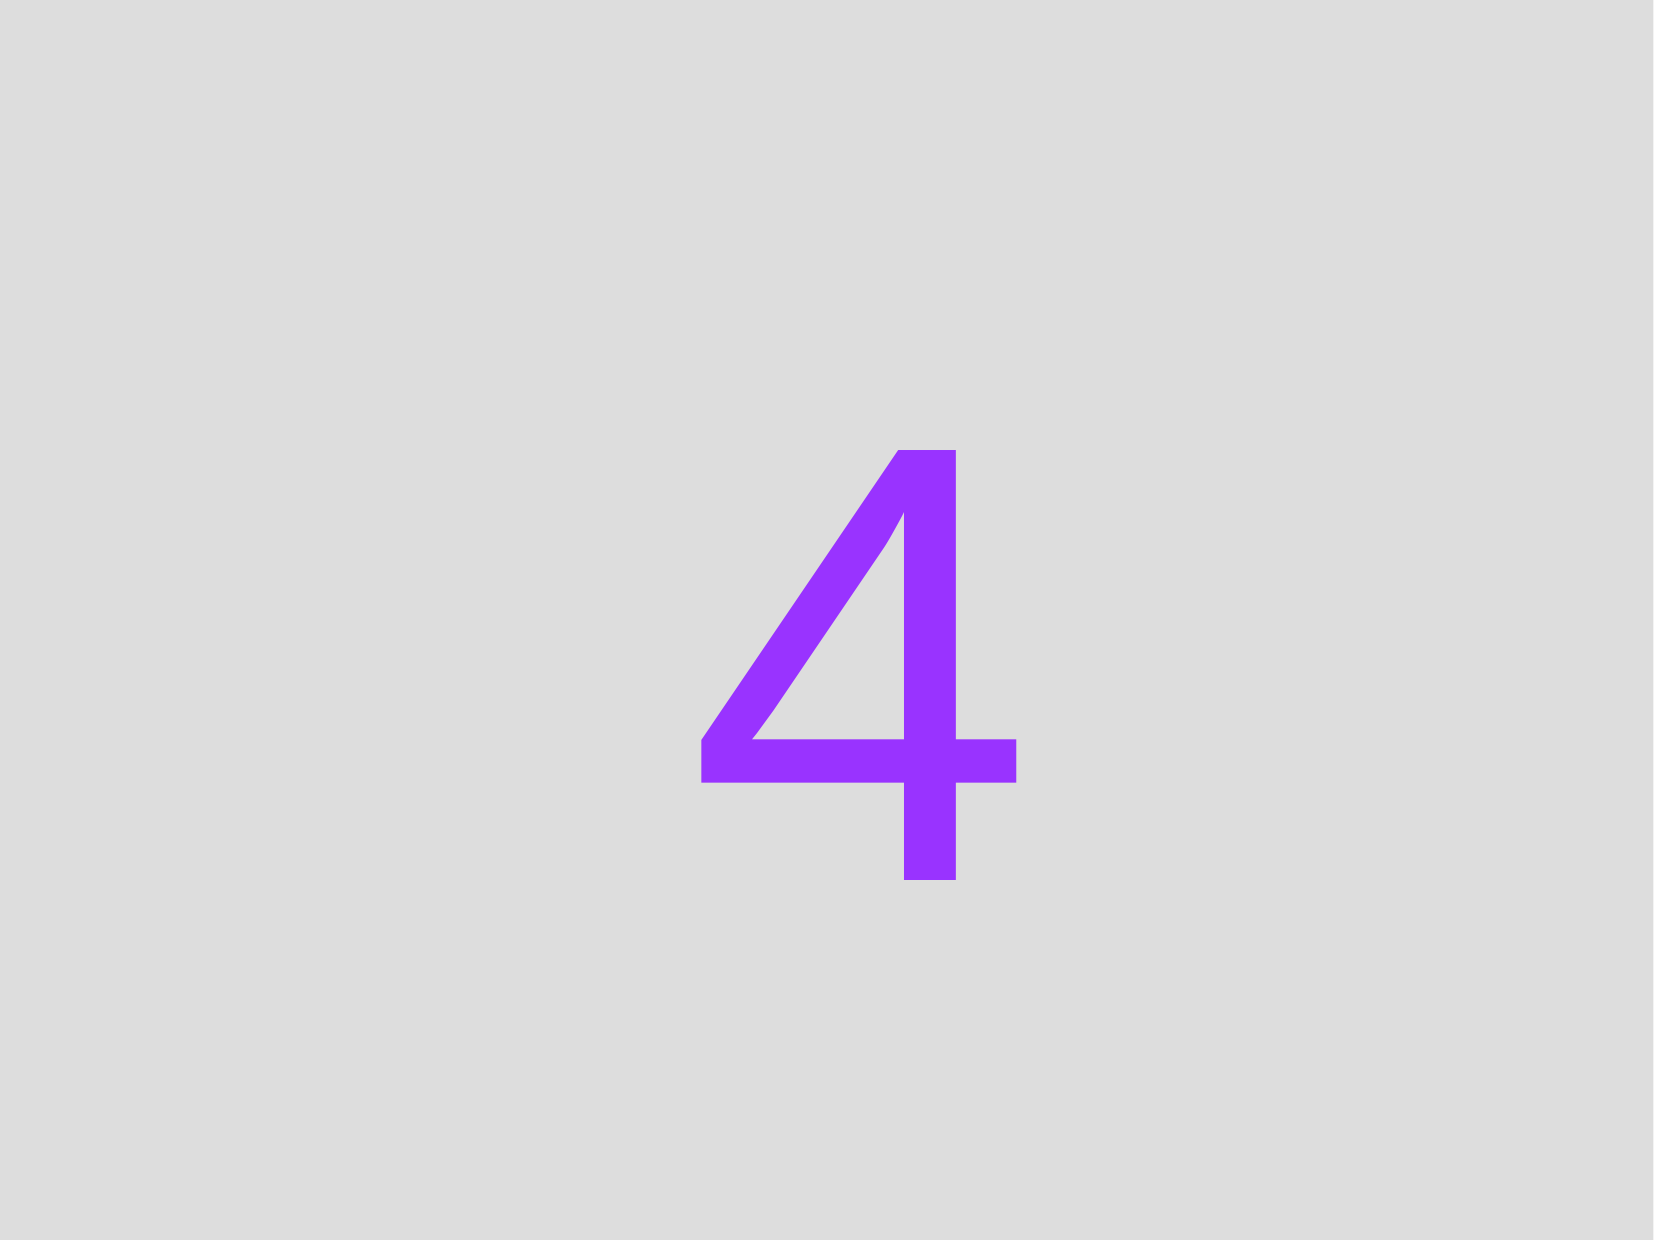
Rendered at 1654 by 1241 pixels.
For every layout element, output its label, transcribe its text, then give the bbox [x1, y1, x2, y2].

text_box 4 [673, 307, 1087, 1021]
